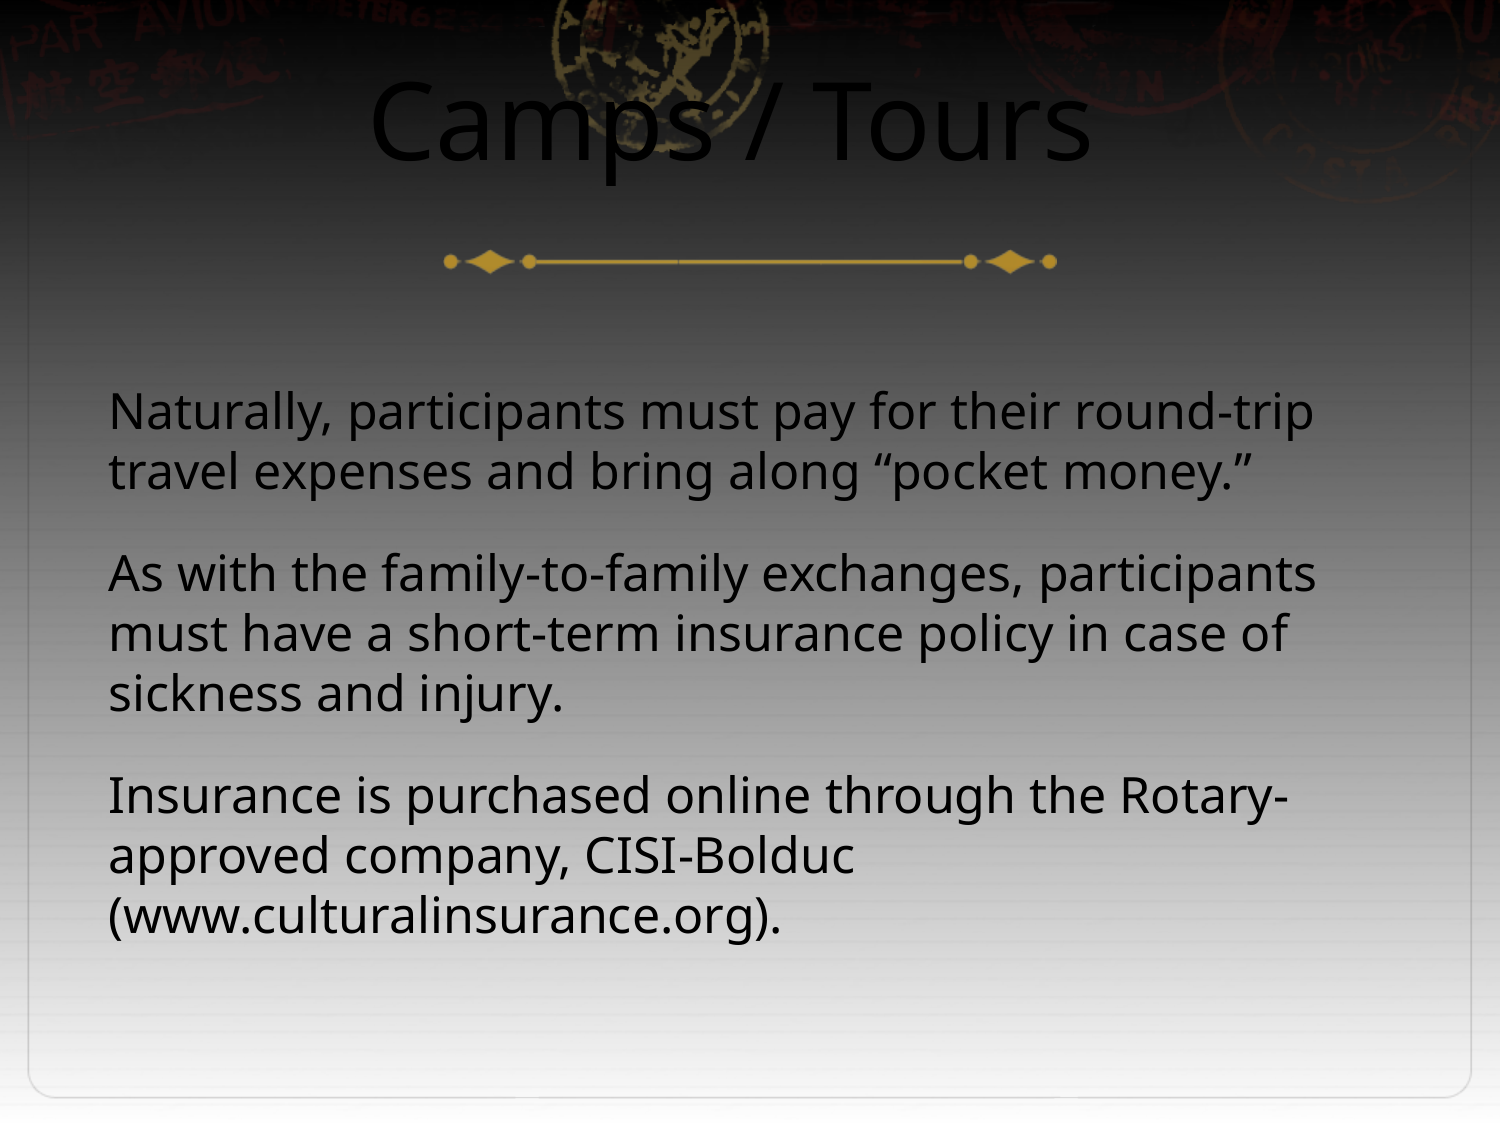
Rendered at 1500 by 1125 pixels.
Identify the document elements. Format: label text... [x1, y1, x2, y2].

list Naturally, participants must pay for their round-trip travel expenses and bring along “pocket money.” As with the family-to-family exchanges, participants must have a short-term insurance policy in case of sickness and injury. Insurance is purchased online through the Rotary-approved company, CISI-Bolduc (www.culturalinsurance.org). [93, 312, 1407, 988]
picture [0, 0, 1500, 1125]
title Camps / Tours [74, 45, 1387, 233]
